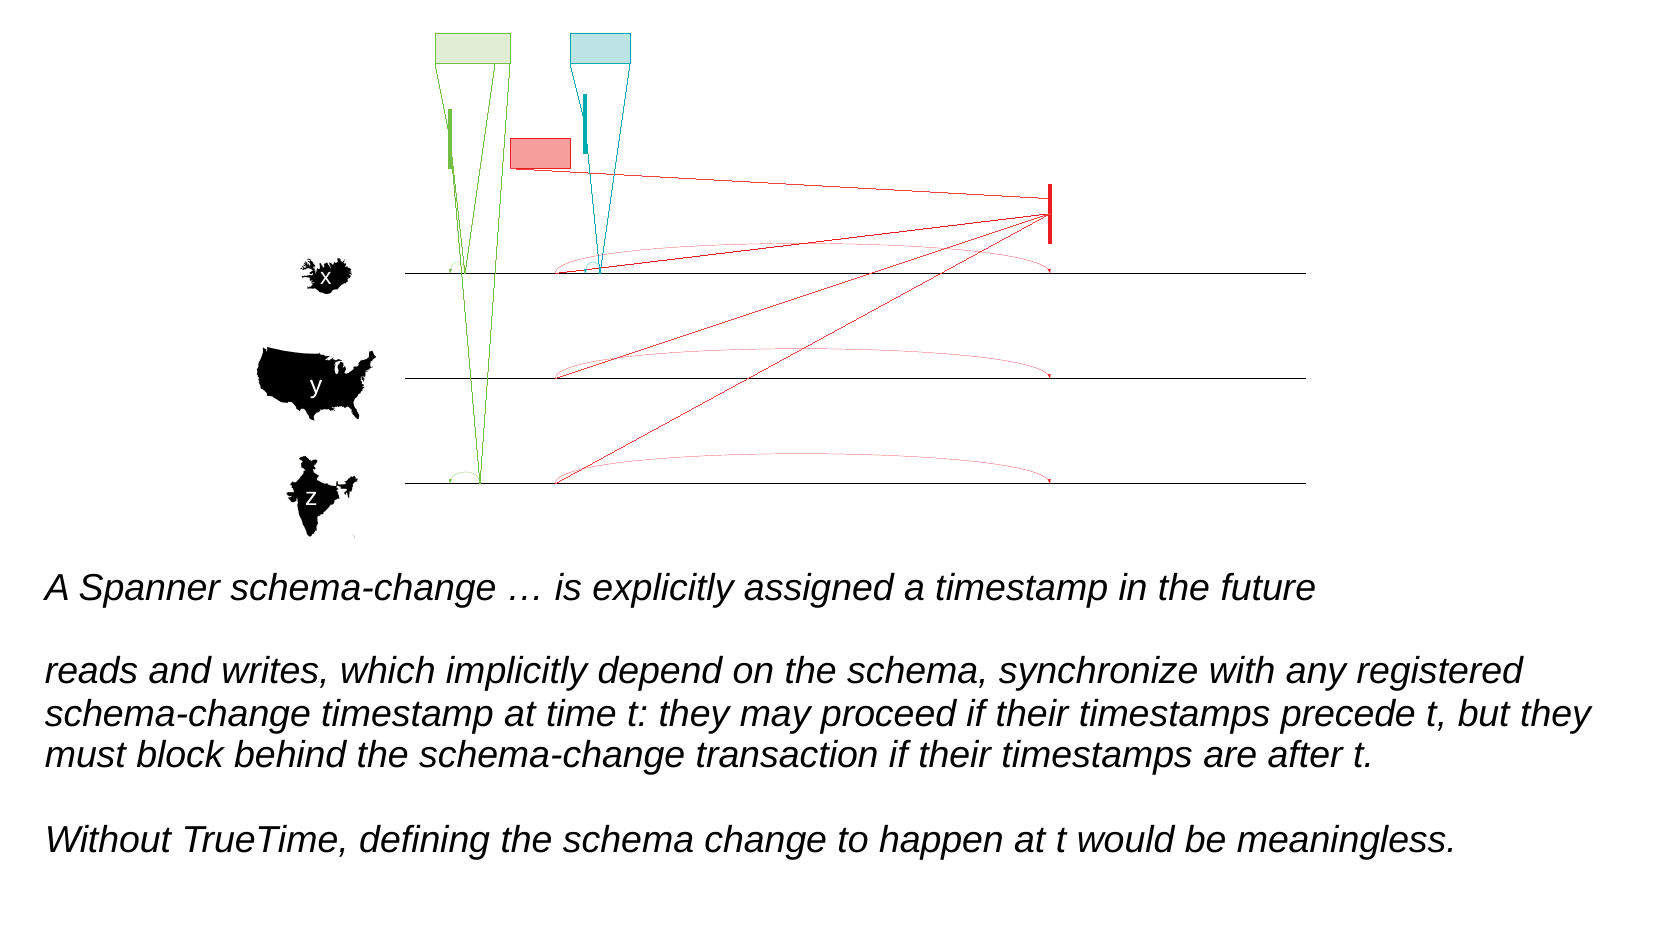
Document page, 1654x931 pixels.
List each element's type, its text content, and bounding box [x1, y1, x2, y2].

text_box A Spanner schema-change … is explicitly assigned a timestamp in the future reads and writes, which implicitly depend on the schema, synchronize with any registered schema-change timestamp at time t: they may proceed if their timestamps precede t, but they must block behind the schema-change transaction if their timestamps are after t. Without TrueTime, defining the schema change to happen at t would be meaningless. [30, 558, 1636, 931]
picture [300, 258, 352, 294]
picture [285, 453, 359, 540]
text_box [435, 33, 511, 64]
picture [255, 346, 378, 424]
text_box [510, 138, 571, 169]
text_box [570, 33, 631, 64]
